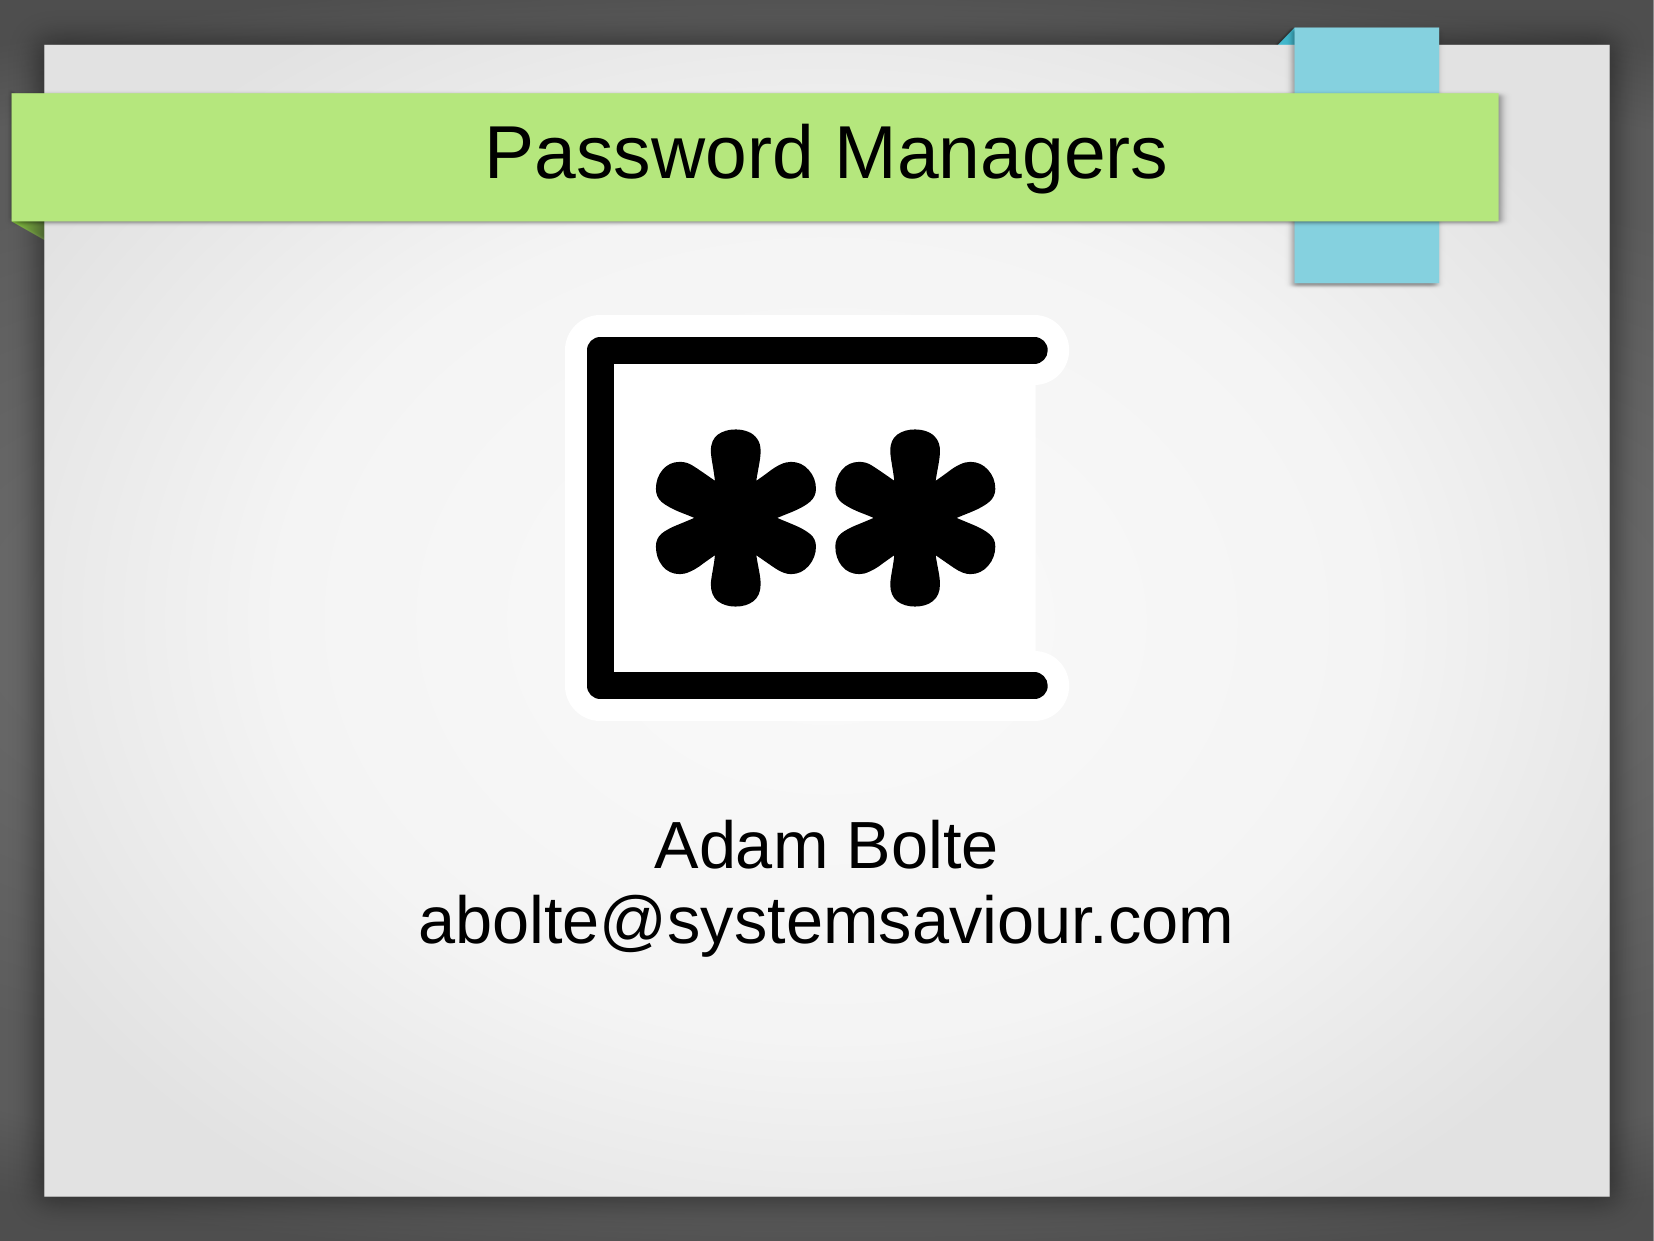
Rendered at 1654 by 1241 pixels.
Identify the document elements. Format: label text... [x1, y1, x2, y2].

title Password Managers [82, 49, 1571, 257]
subtitle Adam Bolte abolte@systemsaviour.com [308, 632, 1346, 1134]
picture [0, 0, 1654, 1241]
